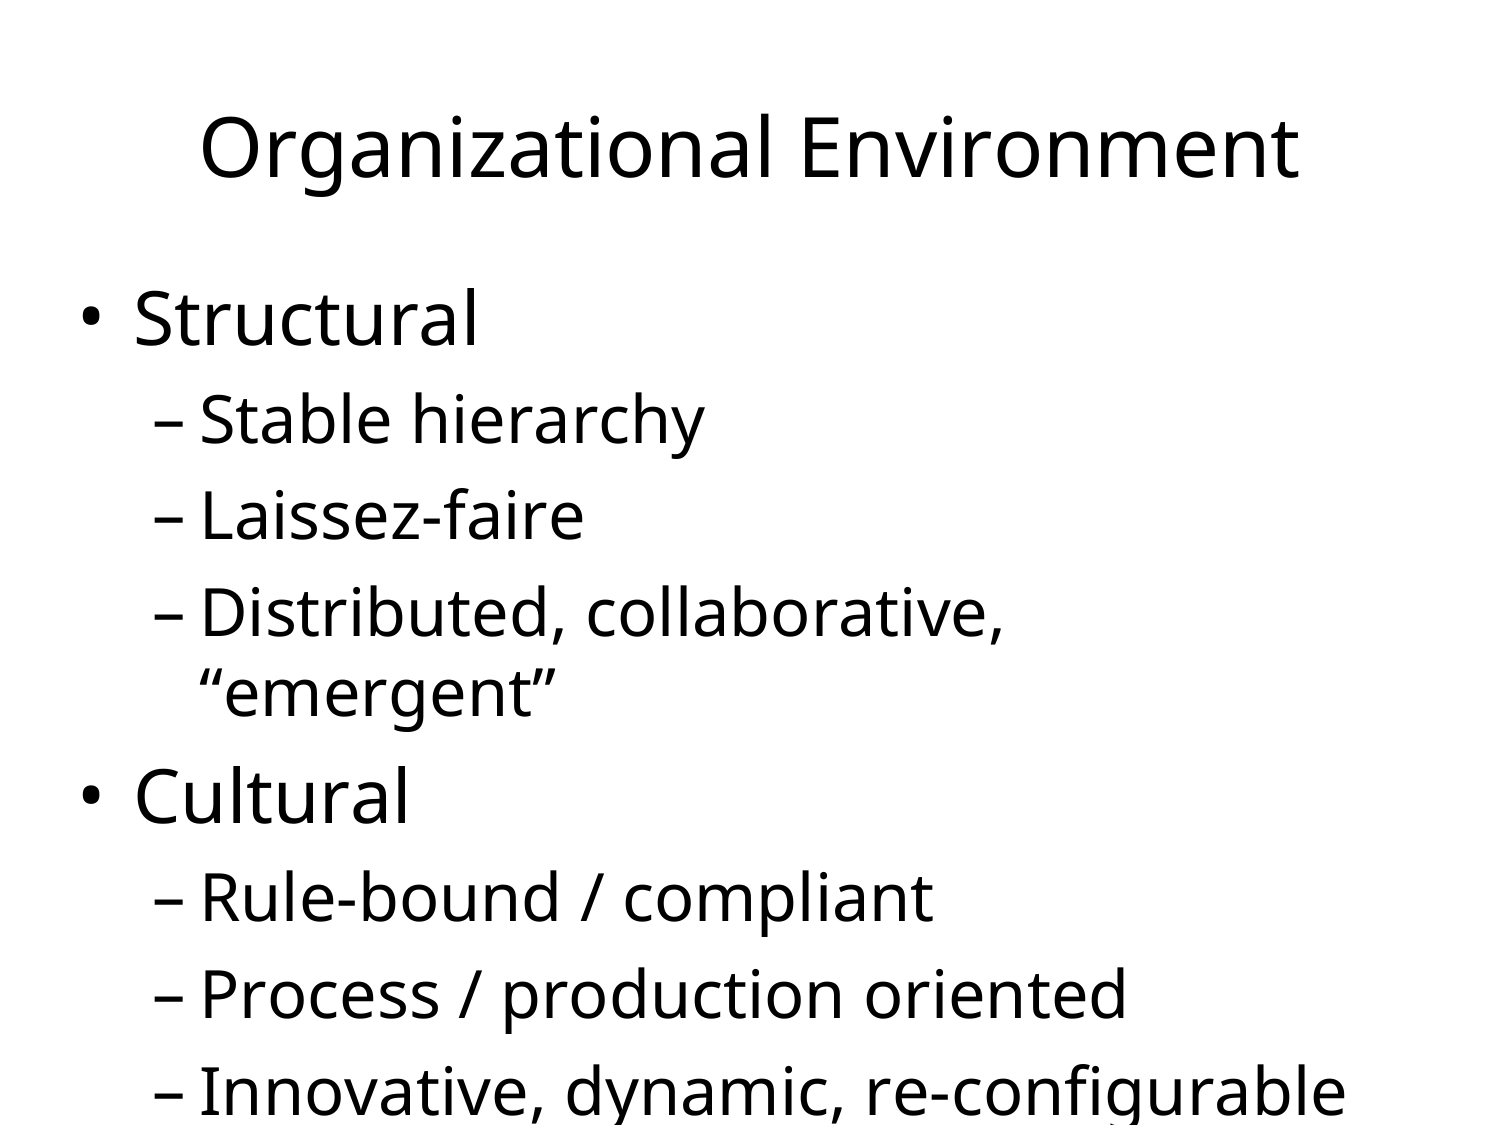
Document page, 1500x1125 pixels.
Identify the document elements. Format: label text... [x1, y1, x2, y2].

list Structural Stable hierarchy Laissez-faire Distributed, collaborative, “emergent” Cultural Rule-bound / compliant Process / production oriented Innovative, dynamic, re-configurable [62, 262, 1388, 1125]
title Organizational Environment [112, 49, 1388, 238]
